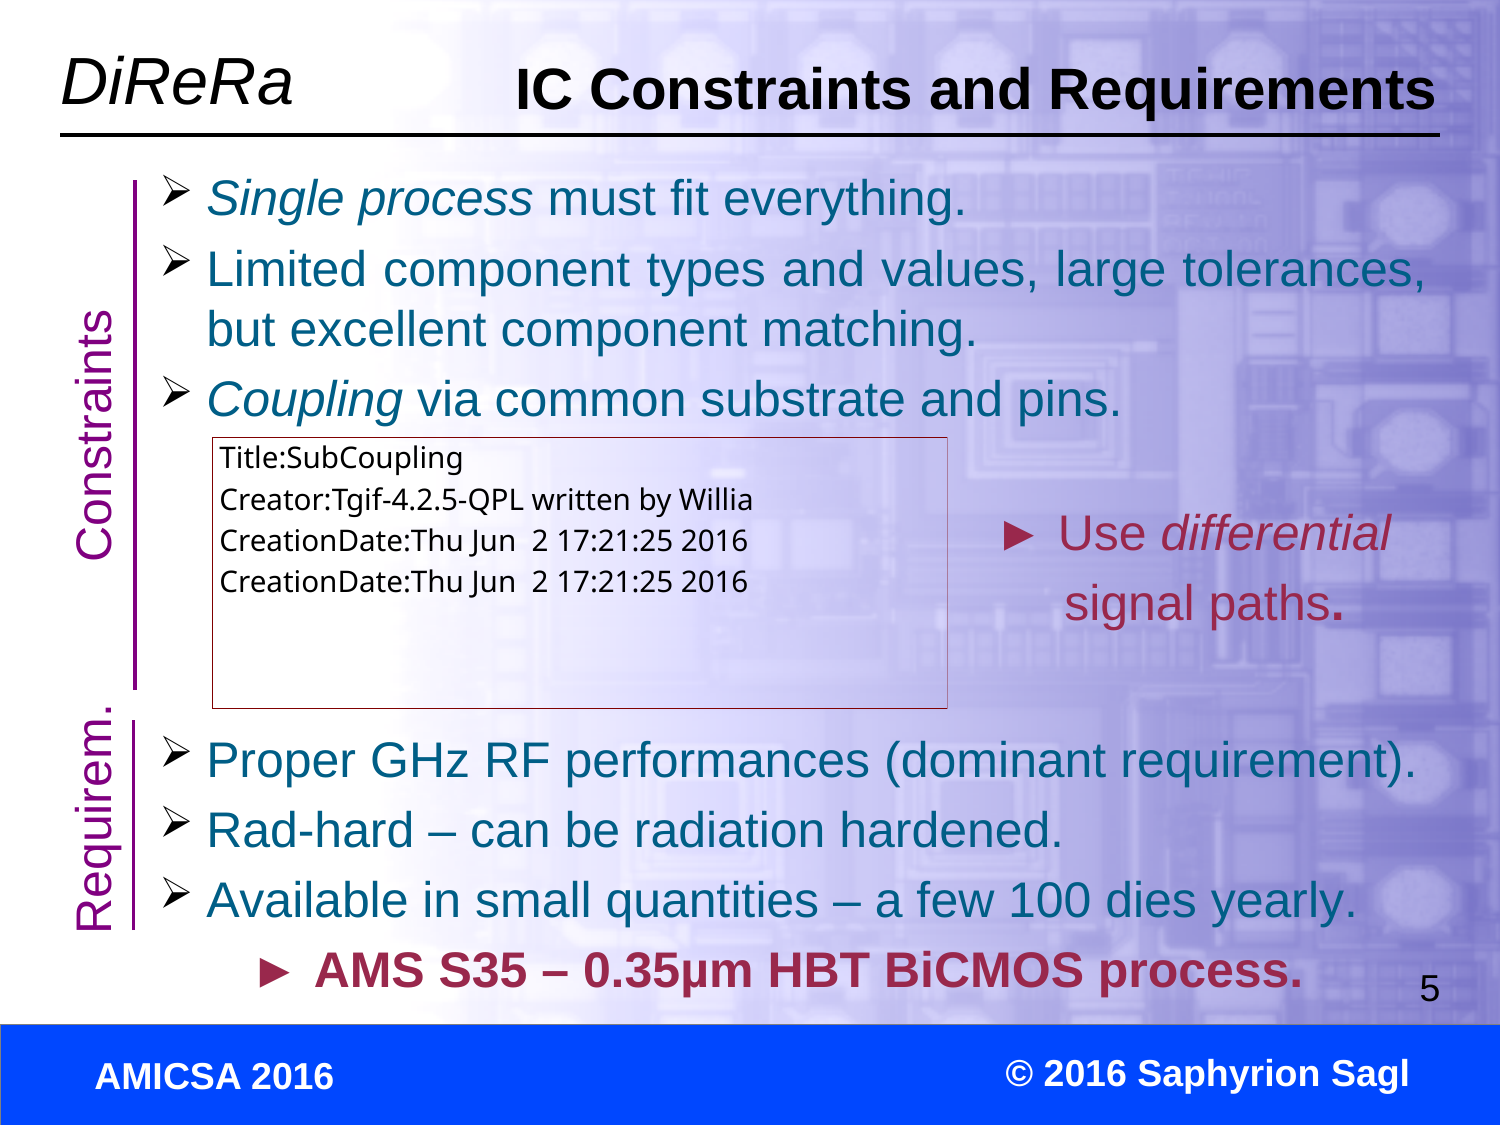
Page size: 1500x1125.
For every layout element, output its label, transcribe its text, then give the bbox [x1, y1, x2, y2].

text_box ► AMS S35 – 0.35µm HBT BiCMOS process. [235, 930, 1395, 1005]
text_box ► Use differential signal paths. [979, 493, 1409, 639]
text_box Proper GHz RF performances (dominant requirement). Rad-hard – can be radiation hardened. Available in small quantities – a few 100 dies yearly. [159, 726, 1467, 928]
table_cell 115.38MHz [5, 0, 1500, 1024]
text_box Constraints [53, 277, 129, 578]
text_box Single process must fit everything. Limited component types and values, large tolerances, but excellent component matching. Coupling via common substrate and pins. [159, 165, 1428, 427]
text_box IC Constraints and Requirements [435, 43, 1453, 129]
picture [209, 435, 948, 709]
text_box Requirem. [53, 678, 129, 950]
